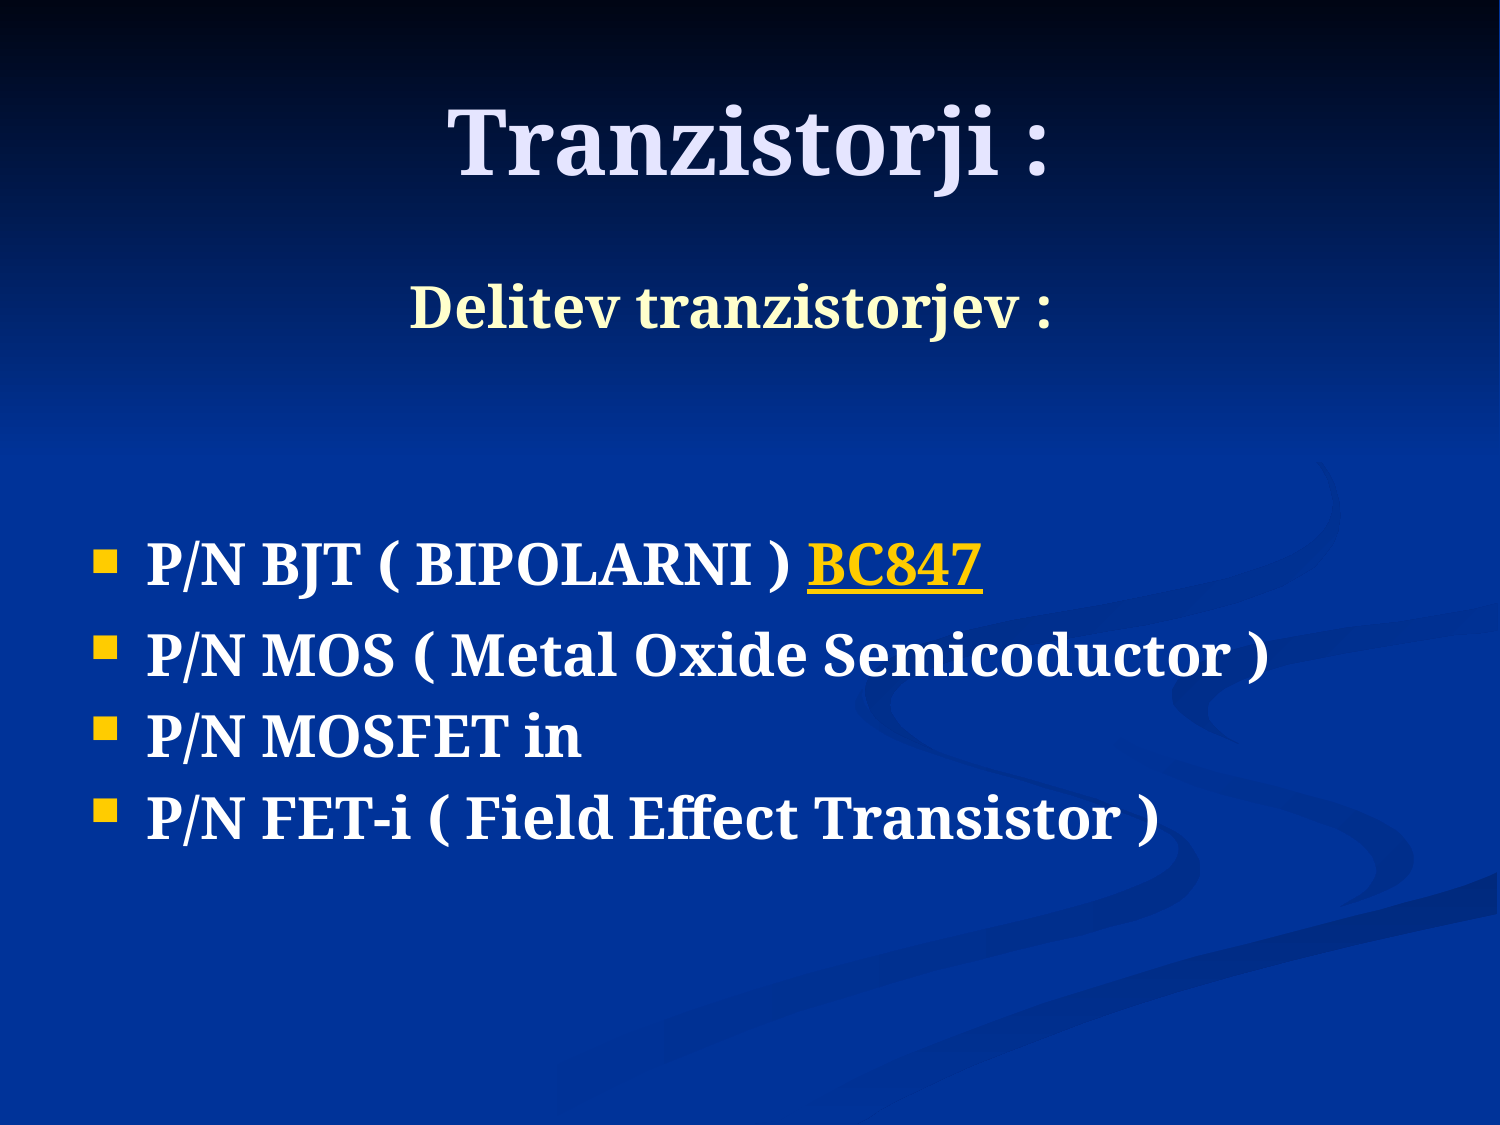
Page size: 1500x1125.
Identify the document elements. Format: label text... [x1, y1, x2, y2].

list Delitev tranzistorjev : P/N BJT ( BIPOLARNI ) BC847 P/N MOS ( Metal Oxide Semicoductor ) P/N MOSFET in P/N FET-i ( Field Effect Transistor ) [75, 262, 1388, 941]
title Tranzistorji : [75, 45, 1425, 233]
